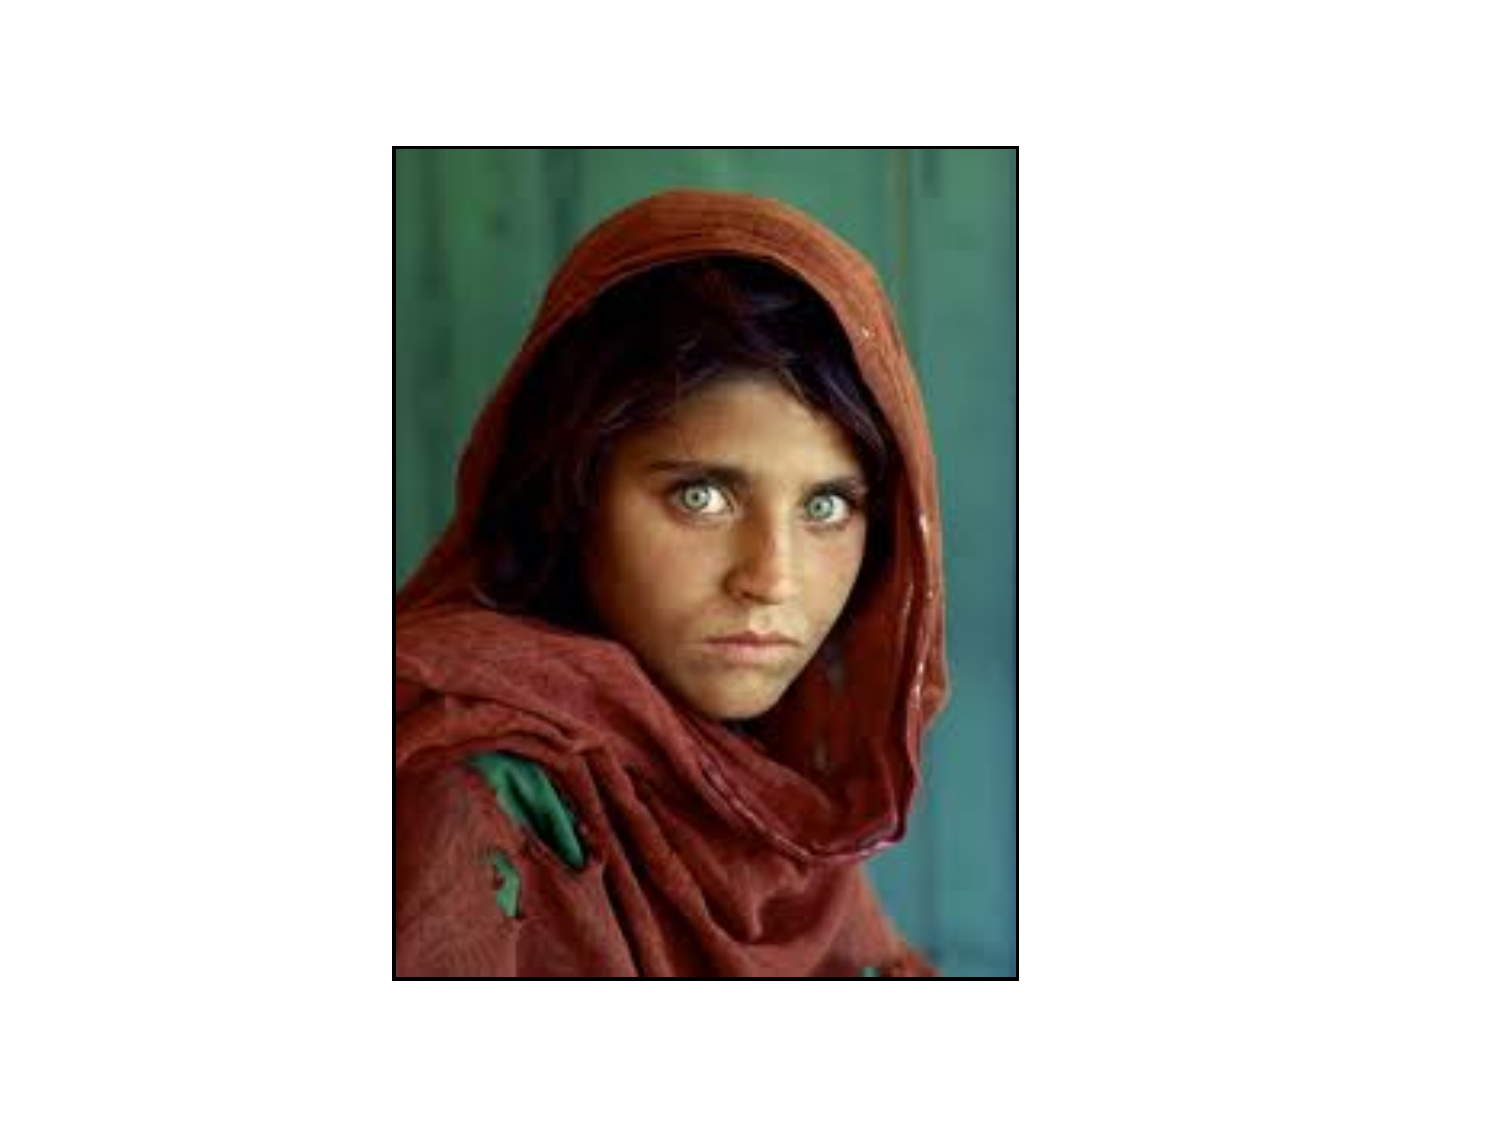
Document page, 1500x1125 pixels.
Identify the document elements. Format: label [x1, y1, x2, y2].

picture [395, 148, 1017, 978]
